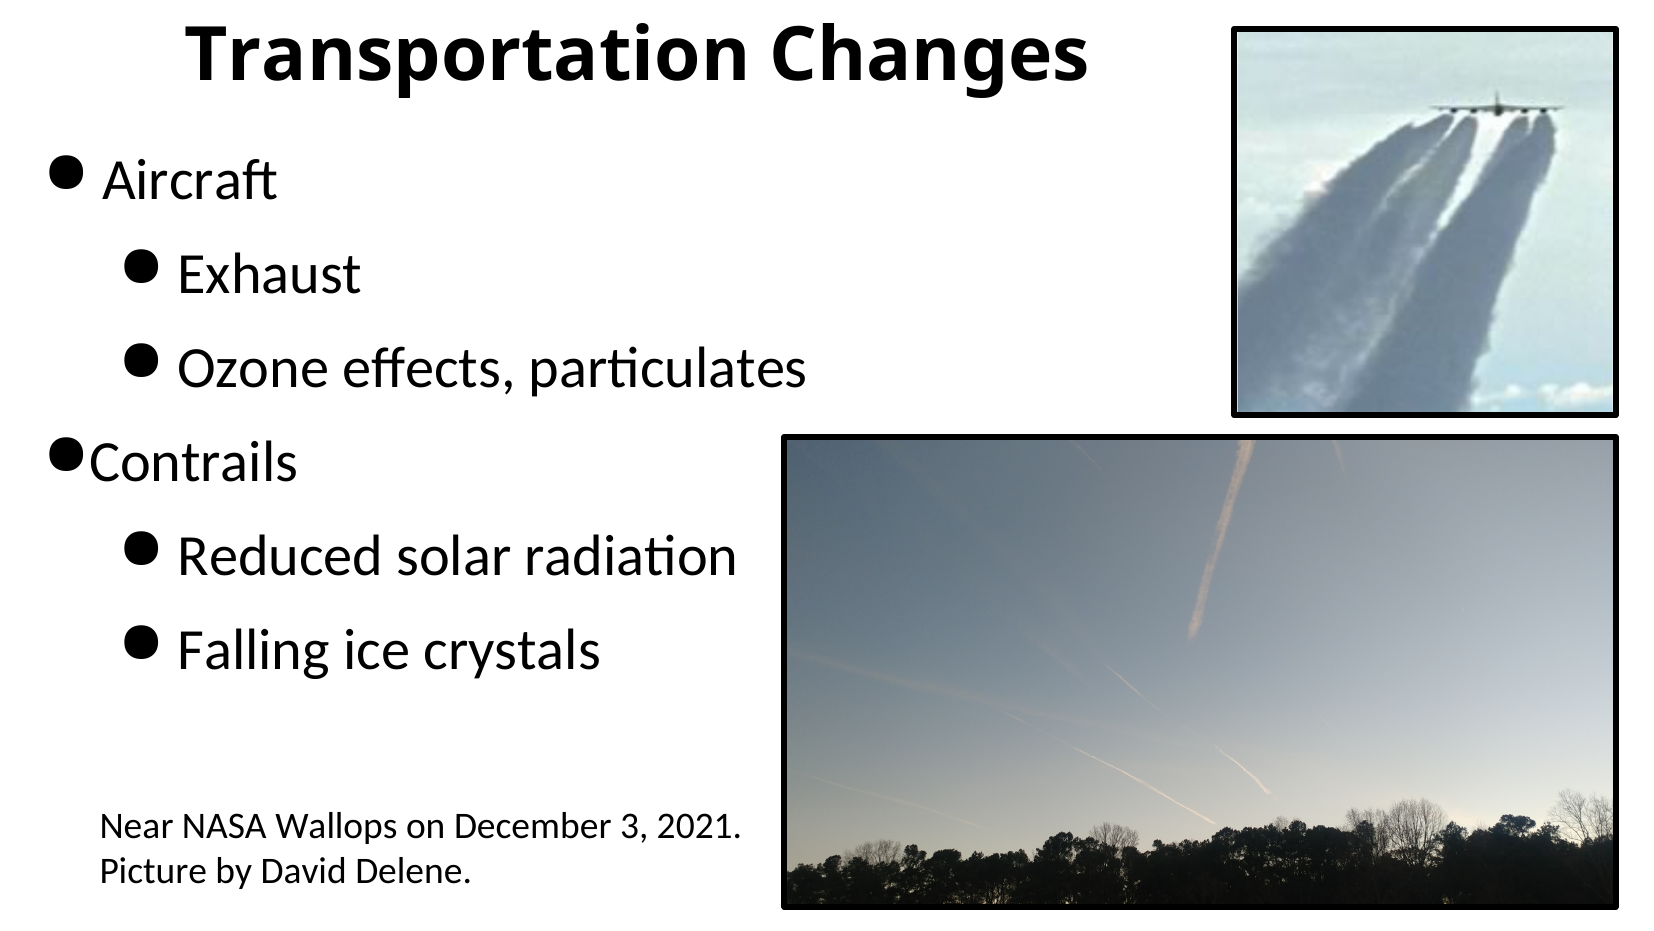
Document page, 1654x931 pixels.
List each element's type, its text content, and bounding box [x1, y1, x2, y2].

picture [1237, 31, 1613, 413]
picture [787, 439, 1613, 904]
title Transportation Changes [0, 5, 1276, 107]
text_box Aircraft Exhaust Ozone effects, particulates Contrails Reduced solar radiation Falling ice crystals [28, 49, 1337, 888]
text_box Near NASA Wallops on December 3, 2021. Picture by David Delene. [84, 793, 760, 904]
